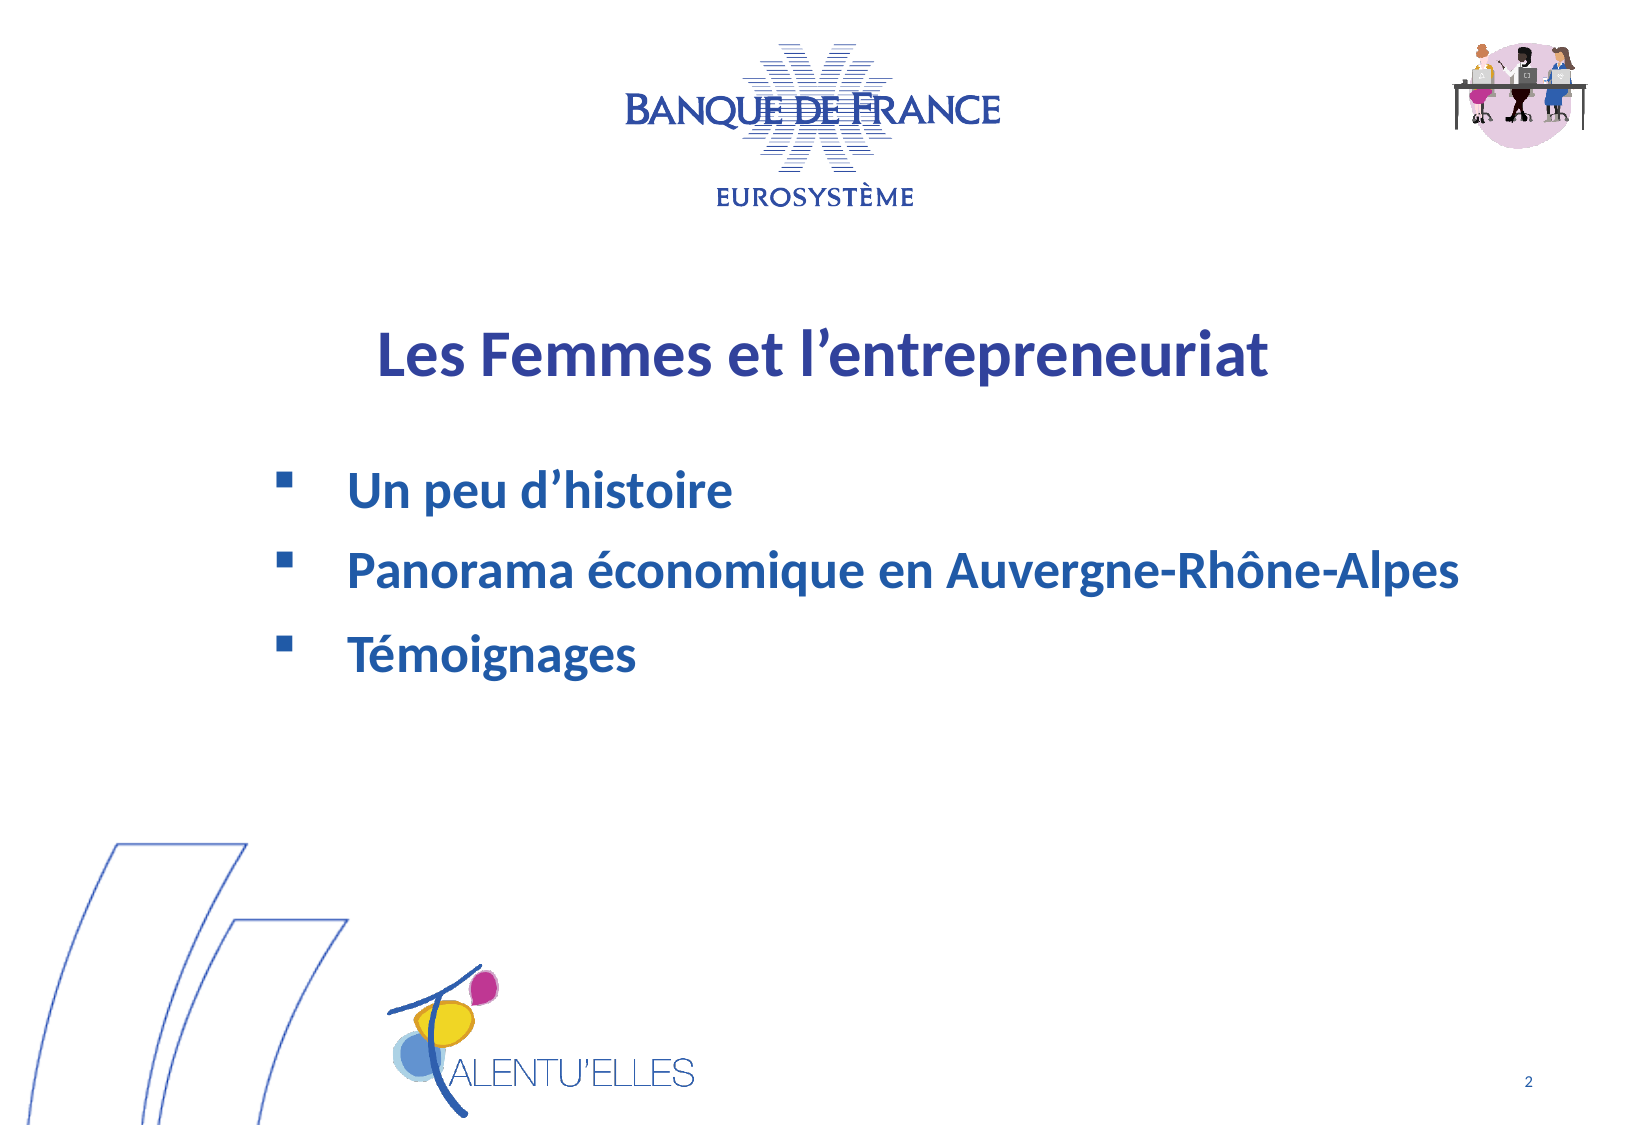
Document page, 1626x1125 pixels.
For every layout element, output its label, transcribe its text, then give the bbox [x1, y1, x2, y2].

text_box Les Femmes et l’entrepreneuriat [304, 302, 1285, 398]
picture [1439, 17, 1602, 195]
picture [624, 41, 1001, 208]
picture [0, 656, 1007, 1125]
text_box Panorama économique en Auvergne-Rhône-Alpes [257, 527, 1510, 607]
text_box Témoignages [257, 611, 1404, 691]
text_box Un peu d’histoire [257, 446, 1404, 527]
slide_number <numéro> [1452, 1062, 1549, 1123]
